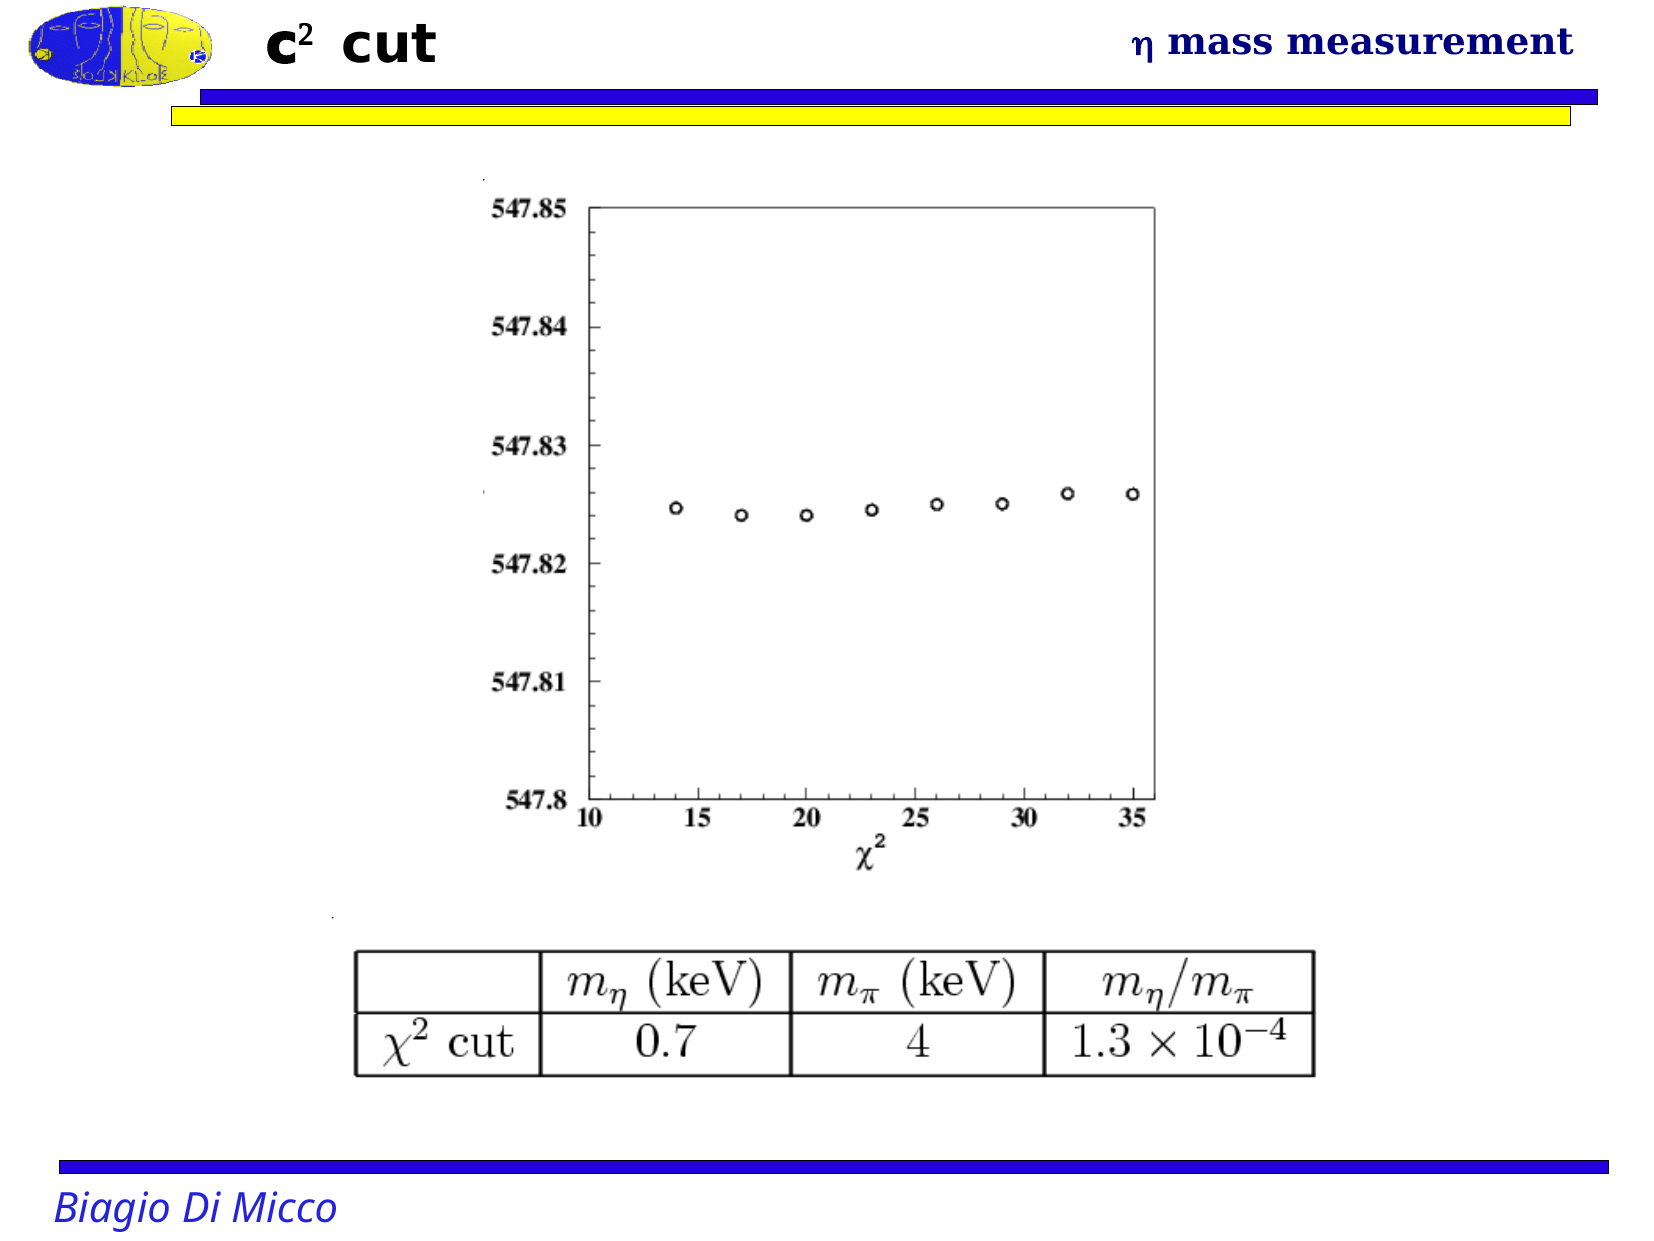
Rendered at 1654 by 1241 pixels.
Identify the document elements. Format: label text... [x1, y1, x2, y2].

picture [20, 2, 220, 89]
picture [332, 917, 1349, 1090]
picture [483, 179, 1200, 892]
text_box c2 cut [265, 12, 1506, 79]
